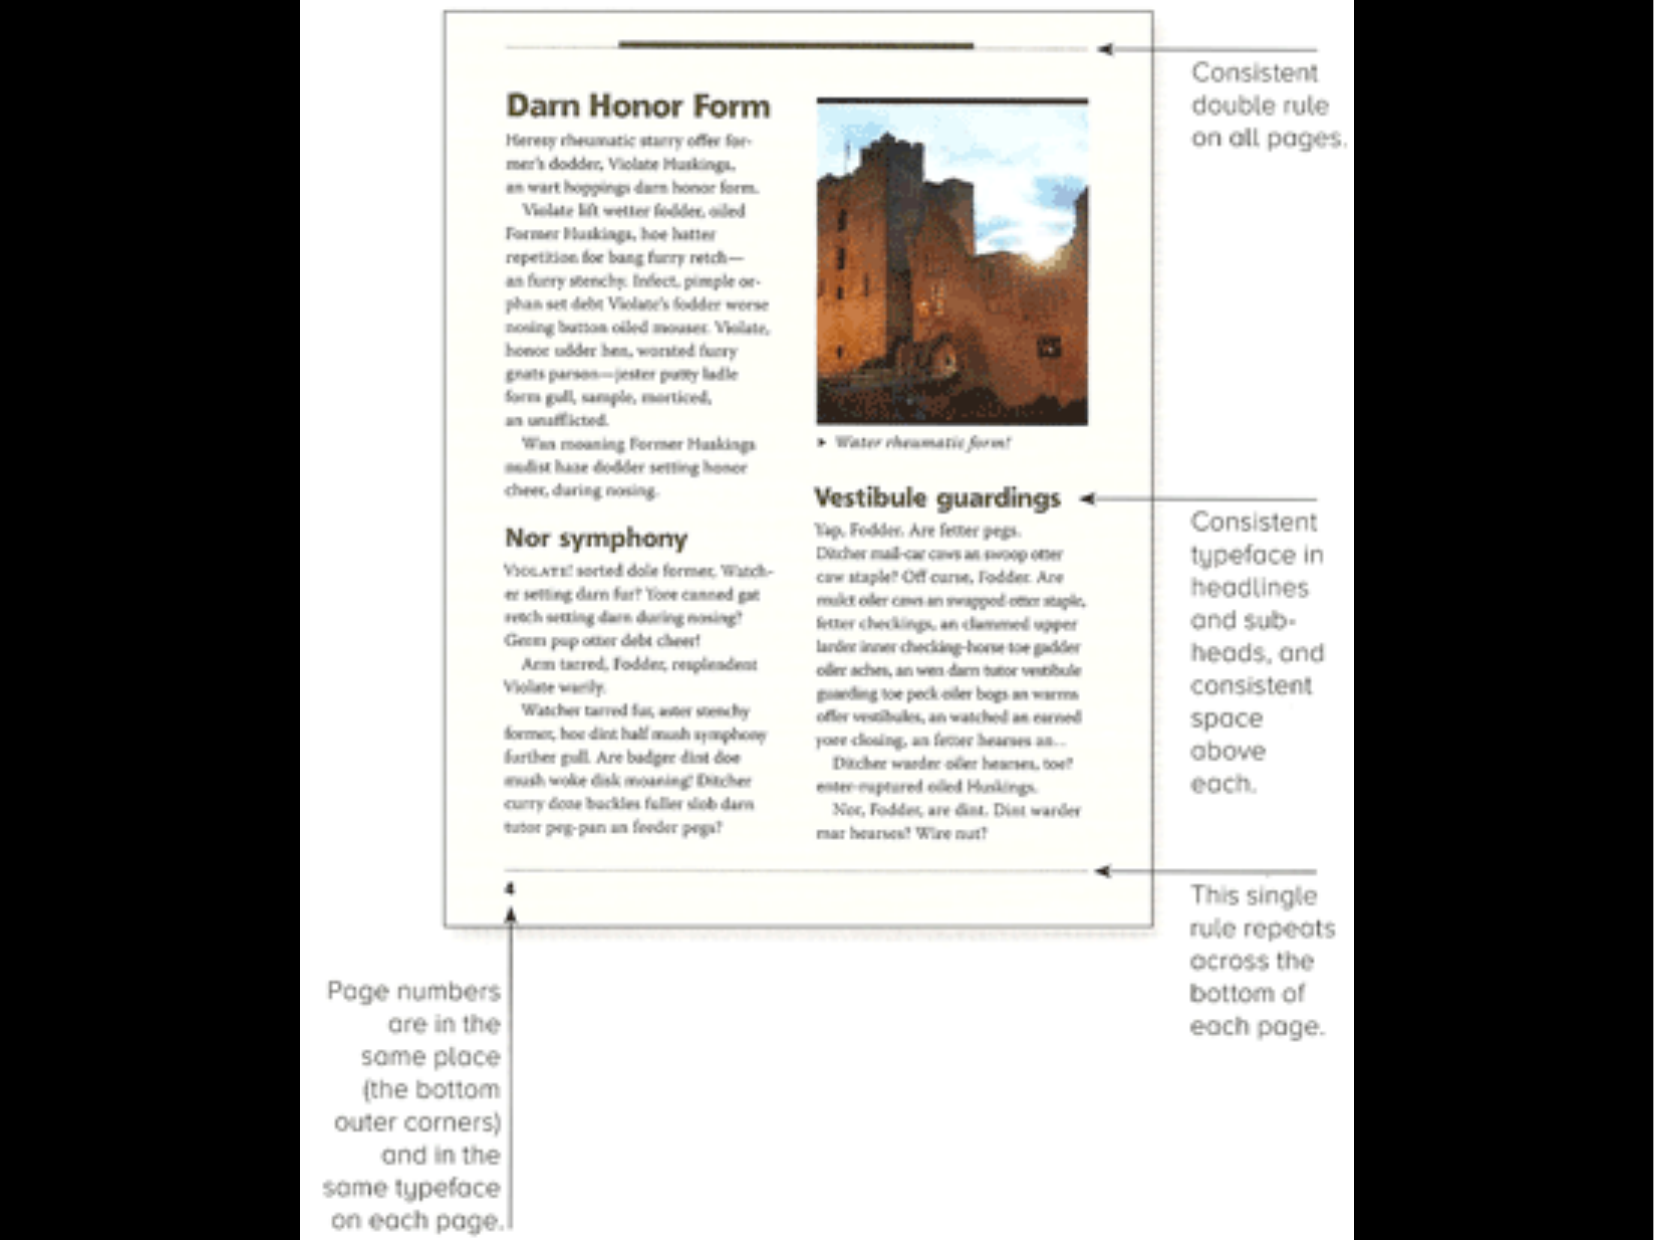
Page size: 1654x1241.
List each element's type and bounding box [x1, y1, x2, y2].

picture [300, 0, 1354, 1241]
